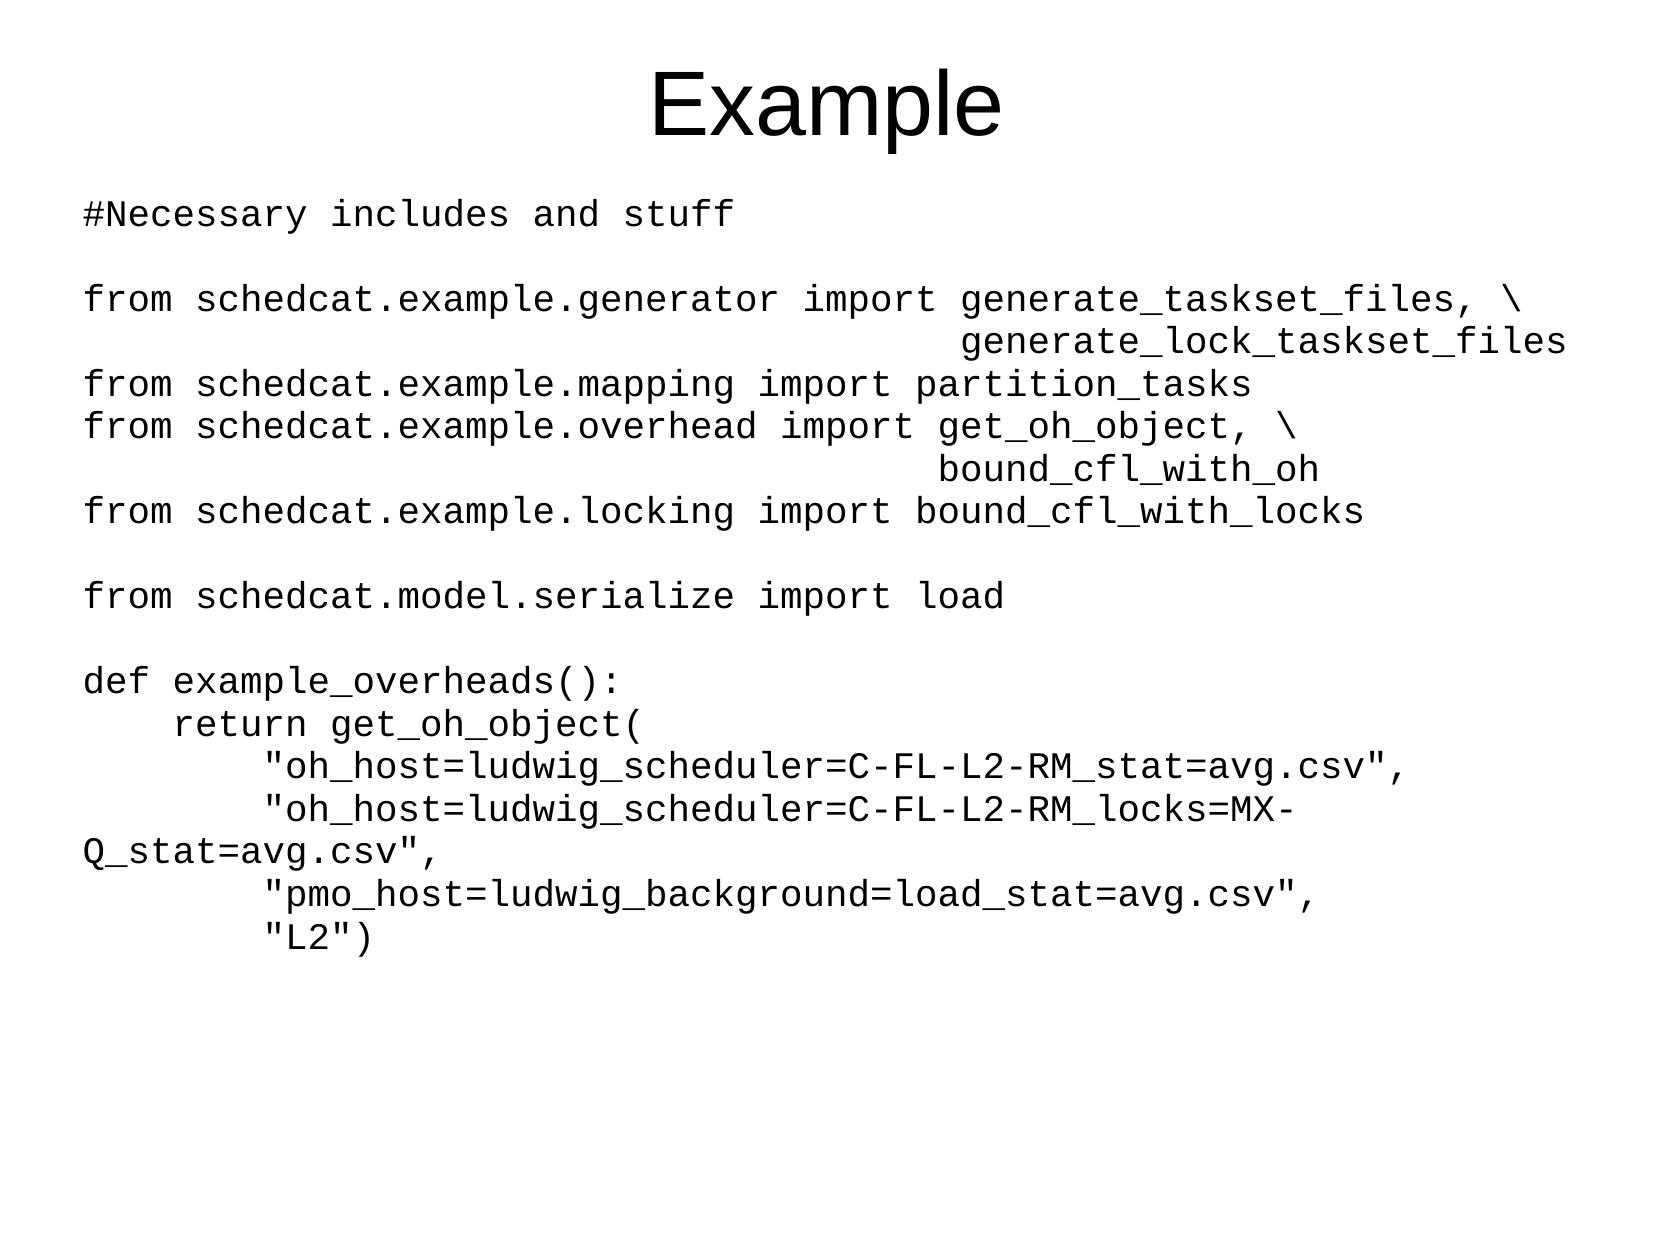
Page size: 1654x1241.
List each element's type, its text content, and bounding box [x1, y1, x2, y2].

title Example [82, 0, 1571, 195]
list #Necessary includes and stuff from schedcat.example.generator import generate_taskset_files, \ generate_lock_taskset_files from schedcat.example.mapping import partition_tasks from schedcat.example.overhead import get_oh_object, \ bound_cfl_with_oh from schedcat.example.locking import bound_cfl_with_locks from schedcat.model.serialize import load def example_overheads(): return get_oh_object( "oh_host=ludwig_scheduler=C-FL-L2-RM_stat=avg.csv", "oh_host=ludwig_scheduler=C-FL-L2-RM_locks=MX-Q_stat=avg.csv", "pmo_host=ludwig_background=load_stat=avg.csv", "L2") [82, 195, 1571, 1156]
